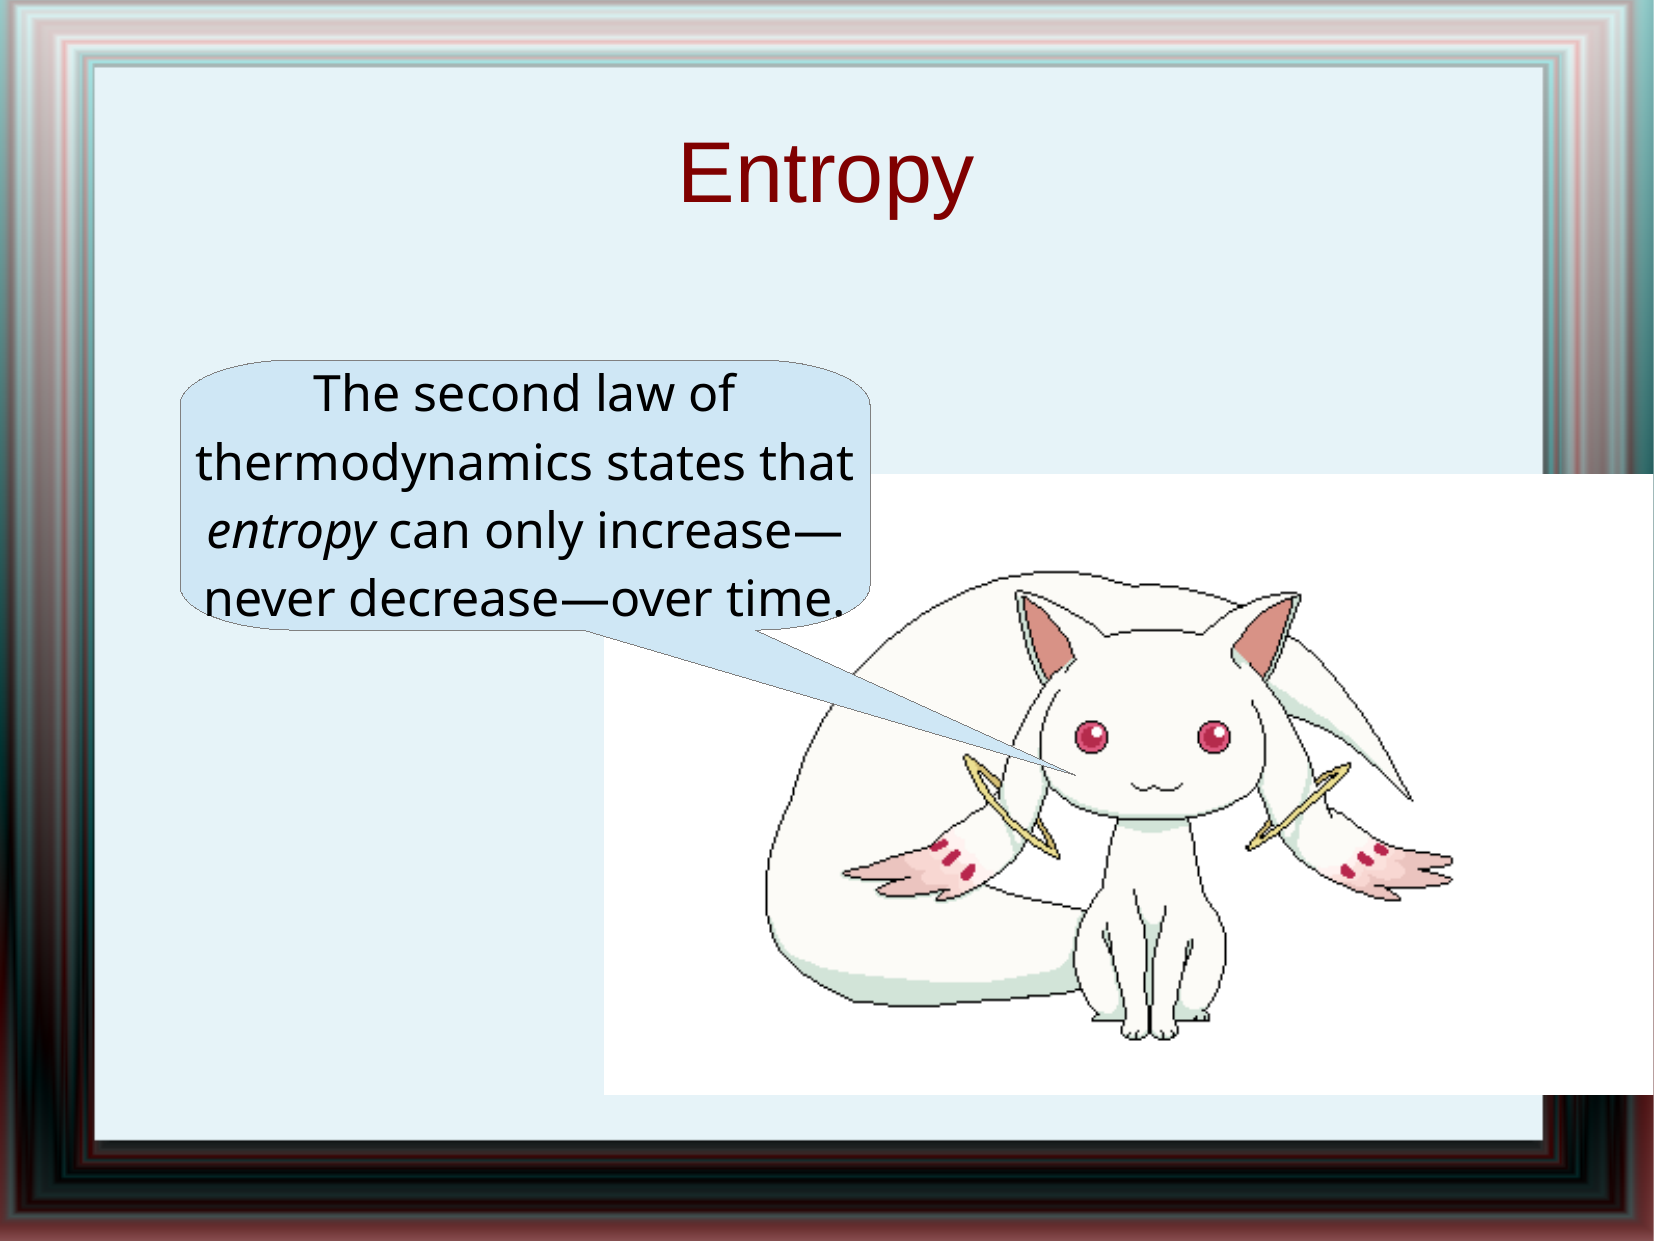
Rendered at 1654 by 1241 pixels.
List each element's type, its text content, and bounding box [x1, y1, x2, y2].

title Entropy [118, 88, 1536, 257]
text_box The second law of thermodynamics states that entropy can only increase— never decrease—over time. [180, 360, 1076, 776]
picture [0, 0, 1654, 1241]
